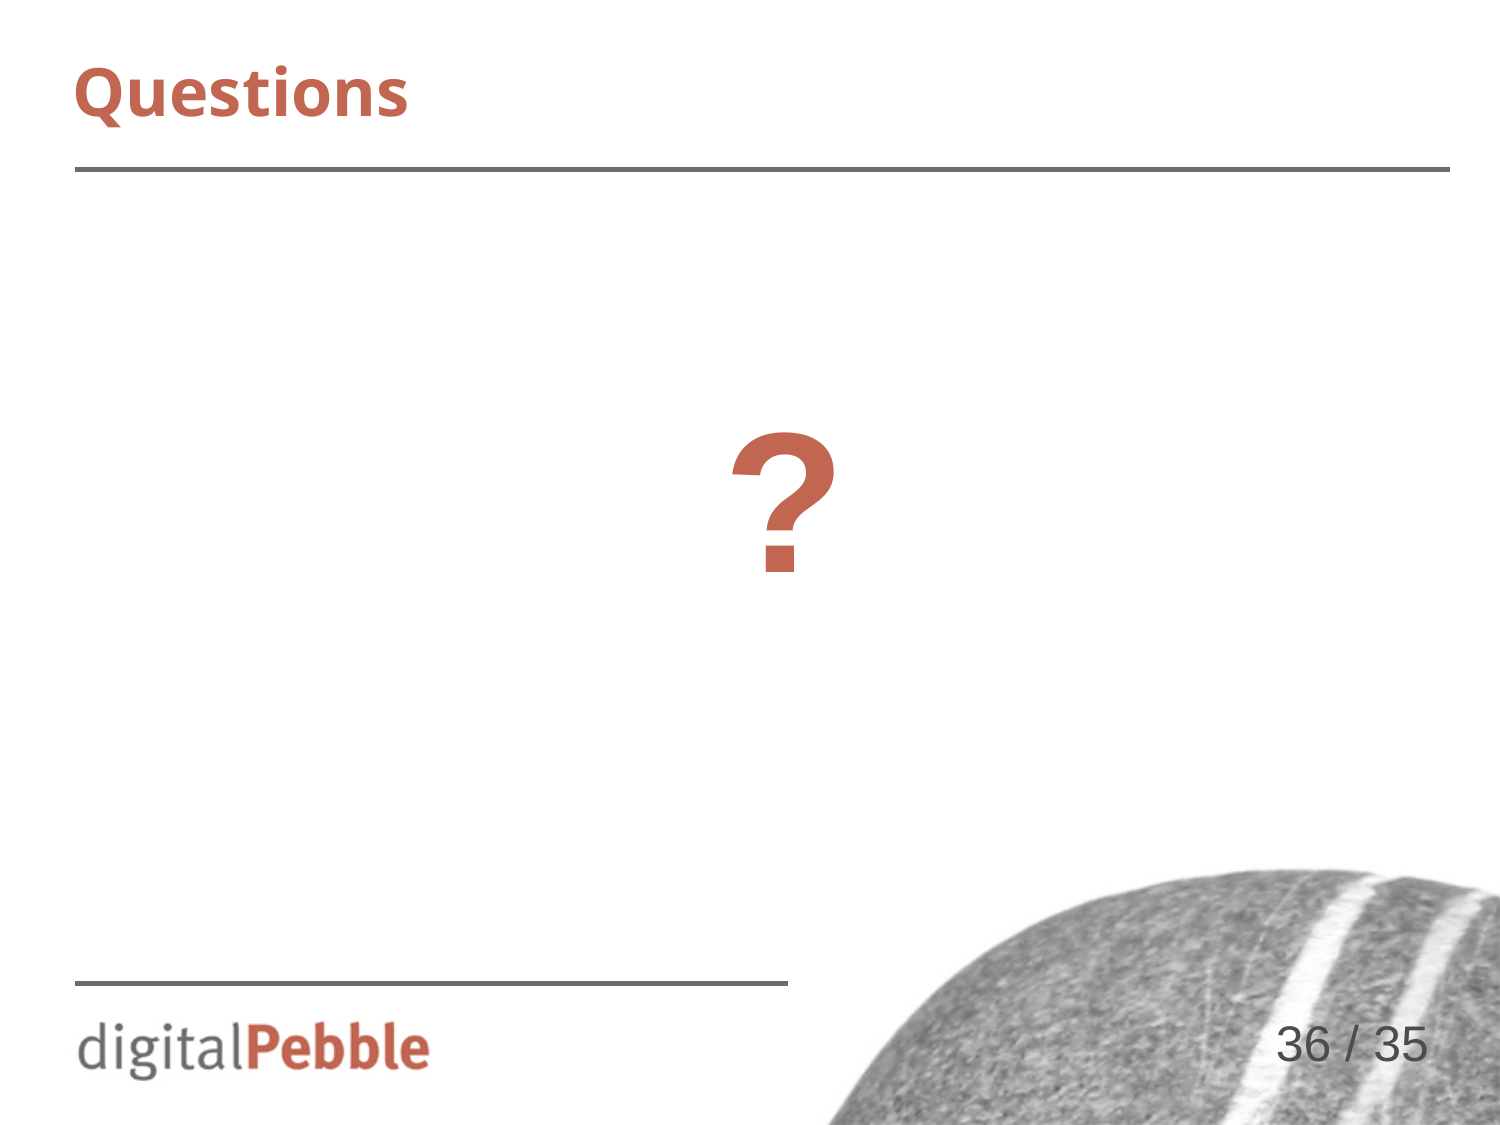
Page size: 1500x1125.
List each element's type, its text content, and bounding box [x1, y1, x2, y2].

title Questions [57, 37, 1438, 174]
picture [0, 0, 1500, 1125]
text_box ? [708, 383, 838, 623]
